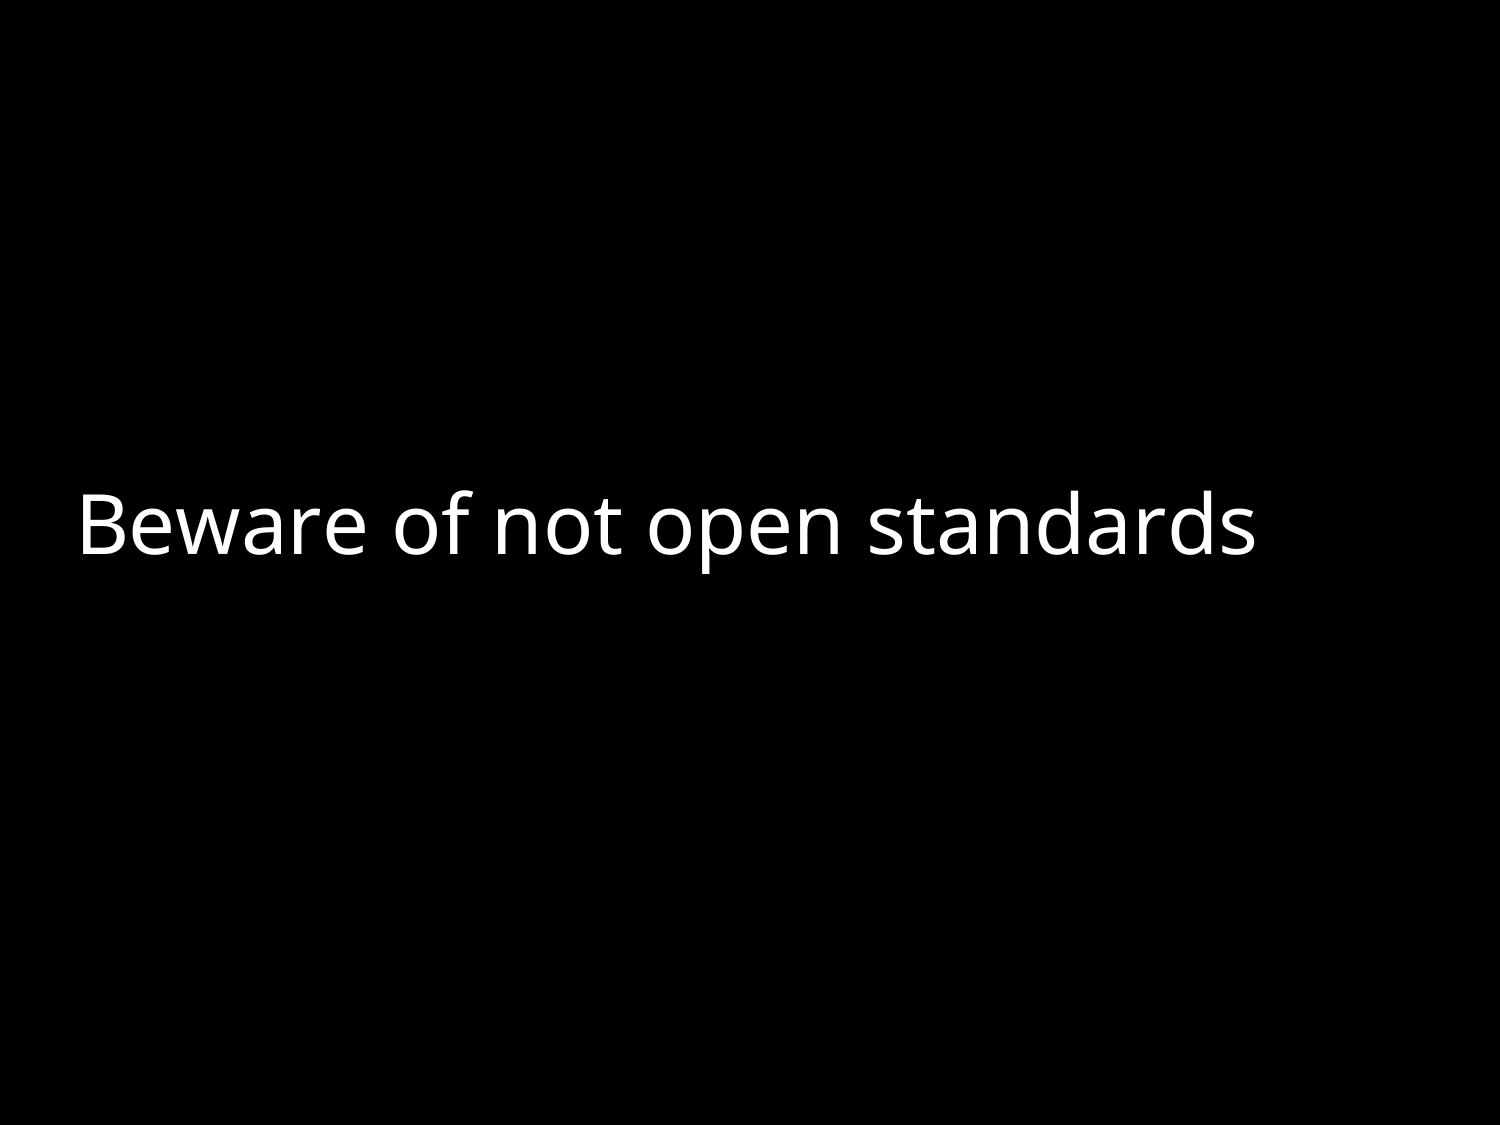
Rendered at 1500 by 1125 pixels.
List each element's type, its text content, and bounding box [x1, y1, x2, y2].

title Beware of not open standards [75, 428, 1414, 616]
